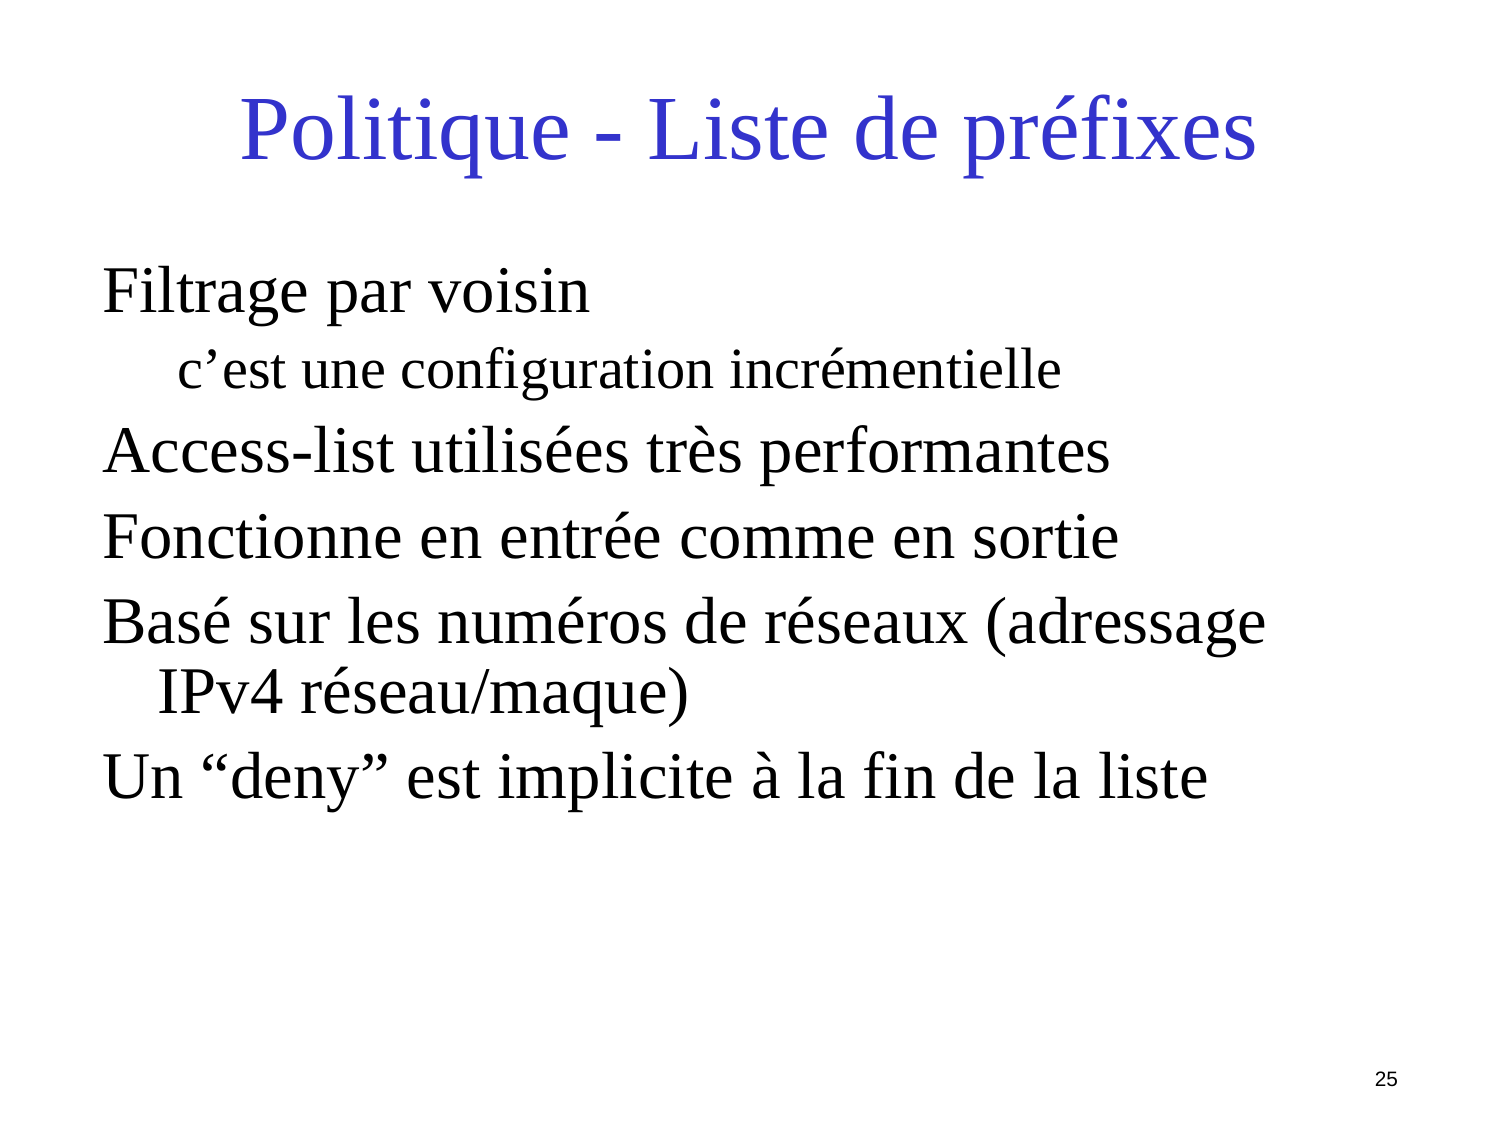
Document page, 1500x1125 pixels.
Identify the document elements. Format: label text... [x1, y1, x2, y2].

list Filtrage par voisin c’est une configuration incrémentielle Access-list utilisées très performantes Fonctionne en entrée comme en sortie Basé sur les numéros de réseaux (adressage IPv4 réseau/maque)‏ Un “deny” est implicite à la fin de la liste [87, 249, 1363, 926]
title Politique - Liste de préfixes [112, 37, 1388, 225]
